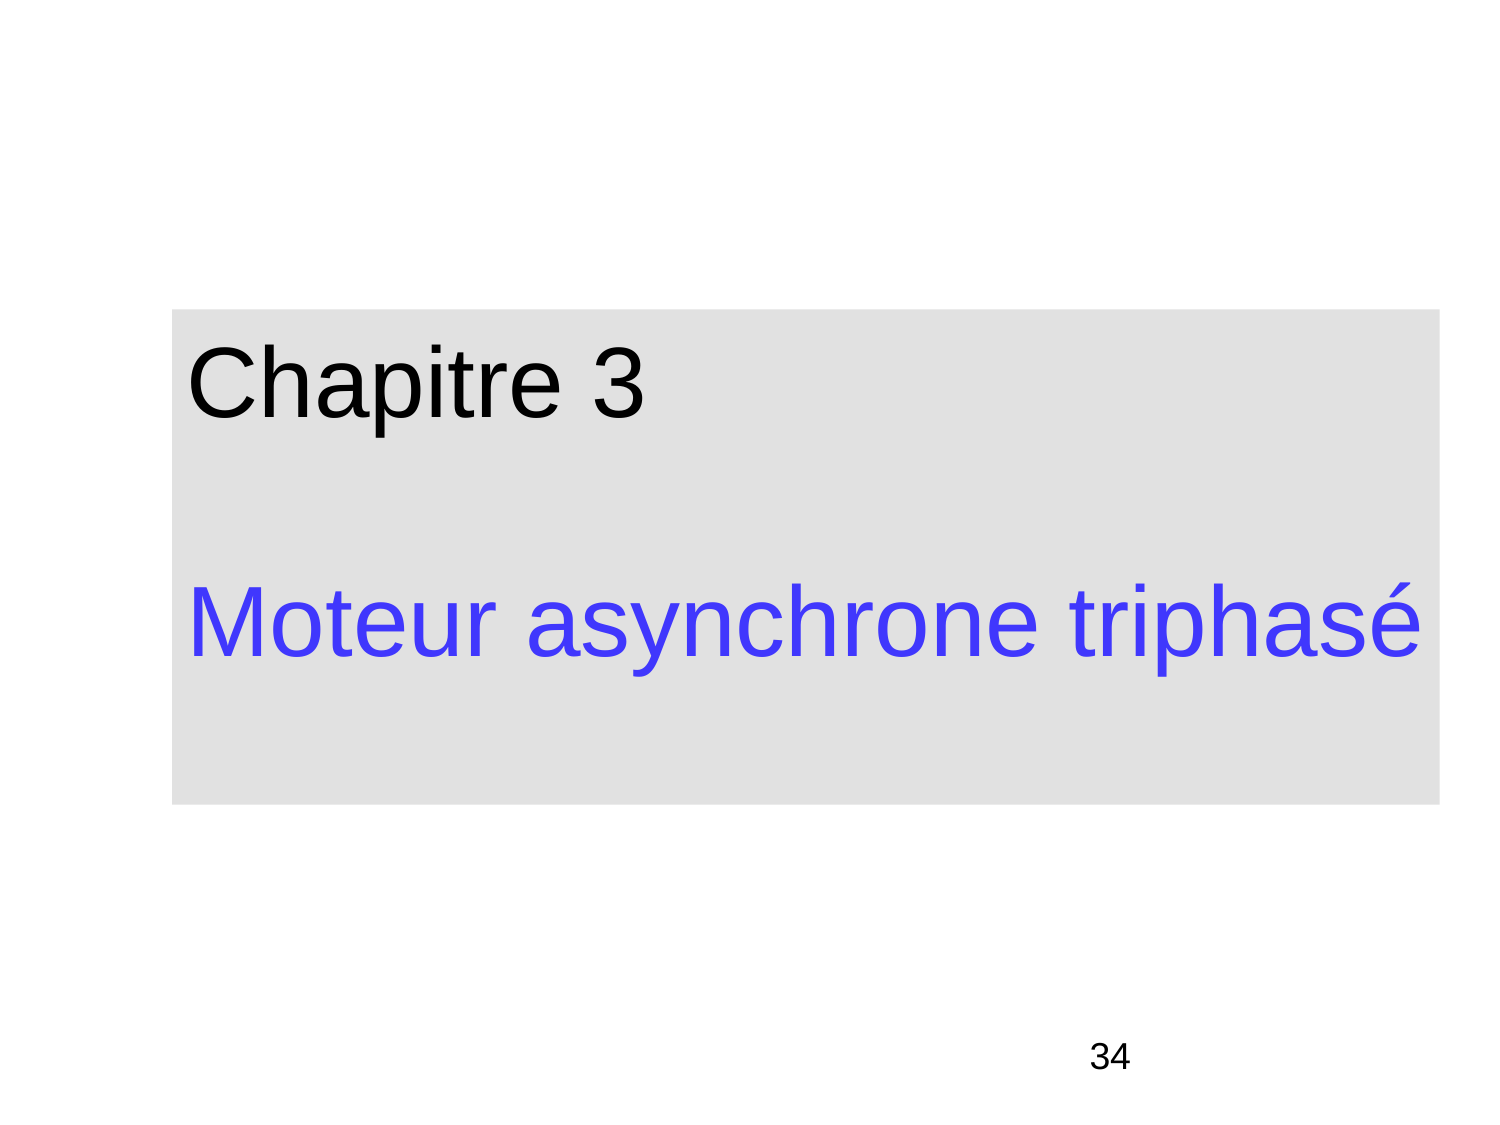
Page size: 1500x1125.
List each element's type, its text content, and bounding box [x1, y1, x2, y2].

text_box Chapitre 3 Moteur asynchrone triphasé [172, 309, 1440, 805]
